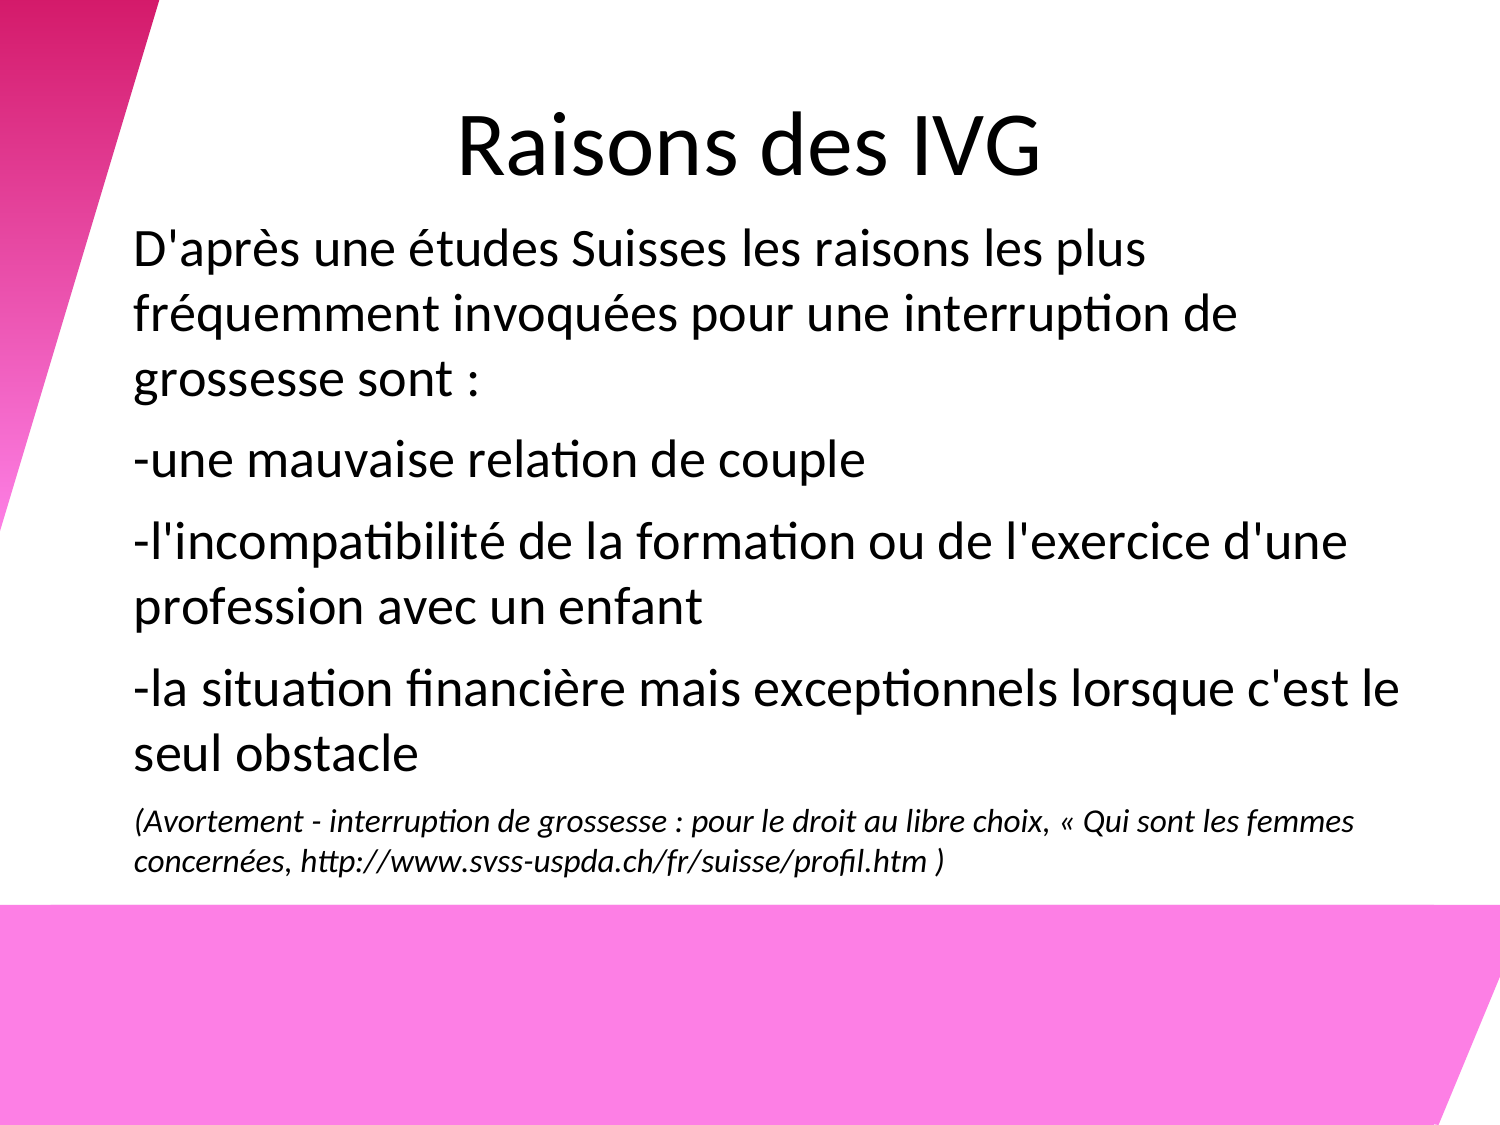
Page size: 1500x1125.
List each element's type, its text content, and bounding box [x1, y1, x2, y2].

list D'après une études Suisses les raisons les plus fréquemment invoquées pour une interruption de grossesse sont : -une mauvaise relation de couple -l'incompatibilité de la formation ou de l'exercice d'une profession avec un enfant -la situation financière mais exceptionnels lorsque c'est le seul obstacle (Avortement - interruption de grossesse : pour le droit au libre choix, « Qui sont les femmes concernées, http://www.svss-uspda.ch/fr/suisse/profil.htm ) [119, 204, 1470, 947]
text_box [0, 904, 1500, 1125]
text_box [0, 0, 160, 532]
title Raisons des IVG [75, 45, 1426, 233]
